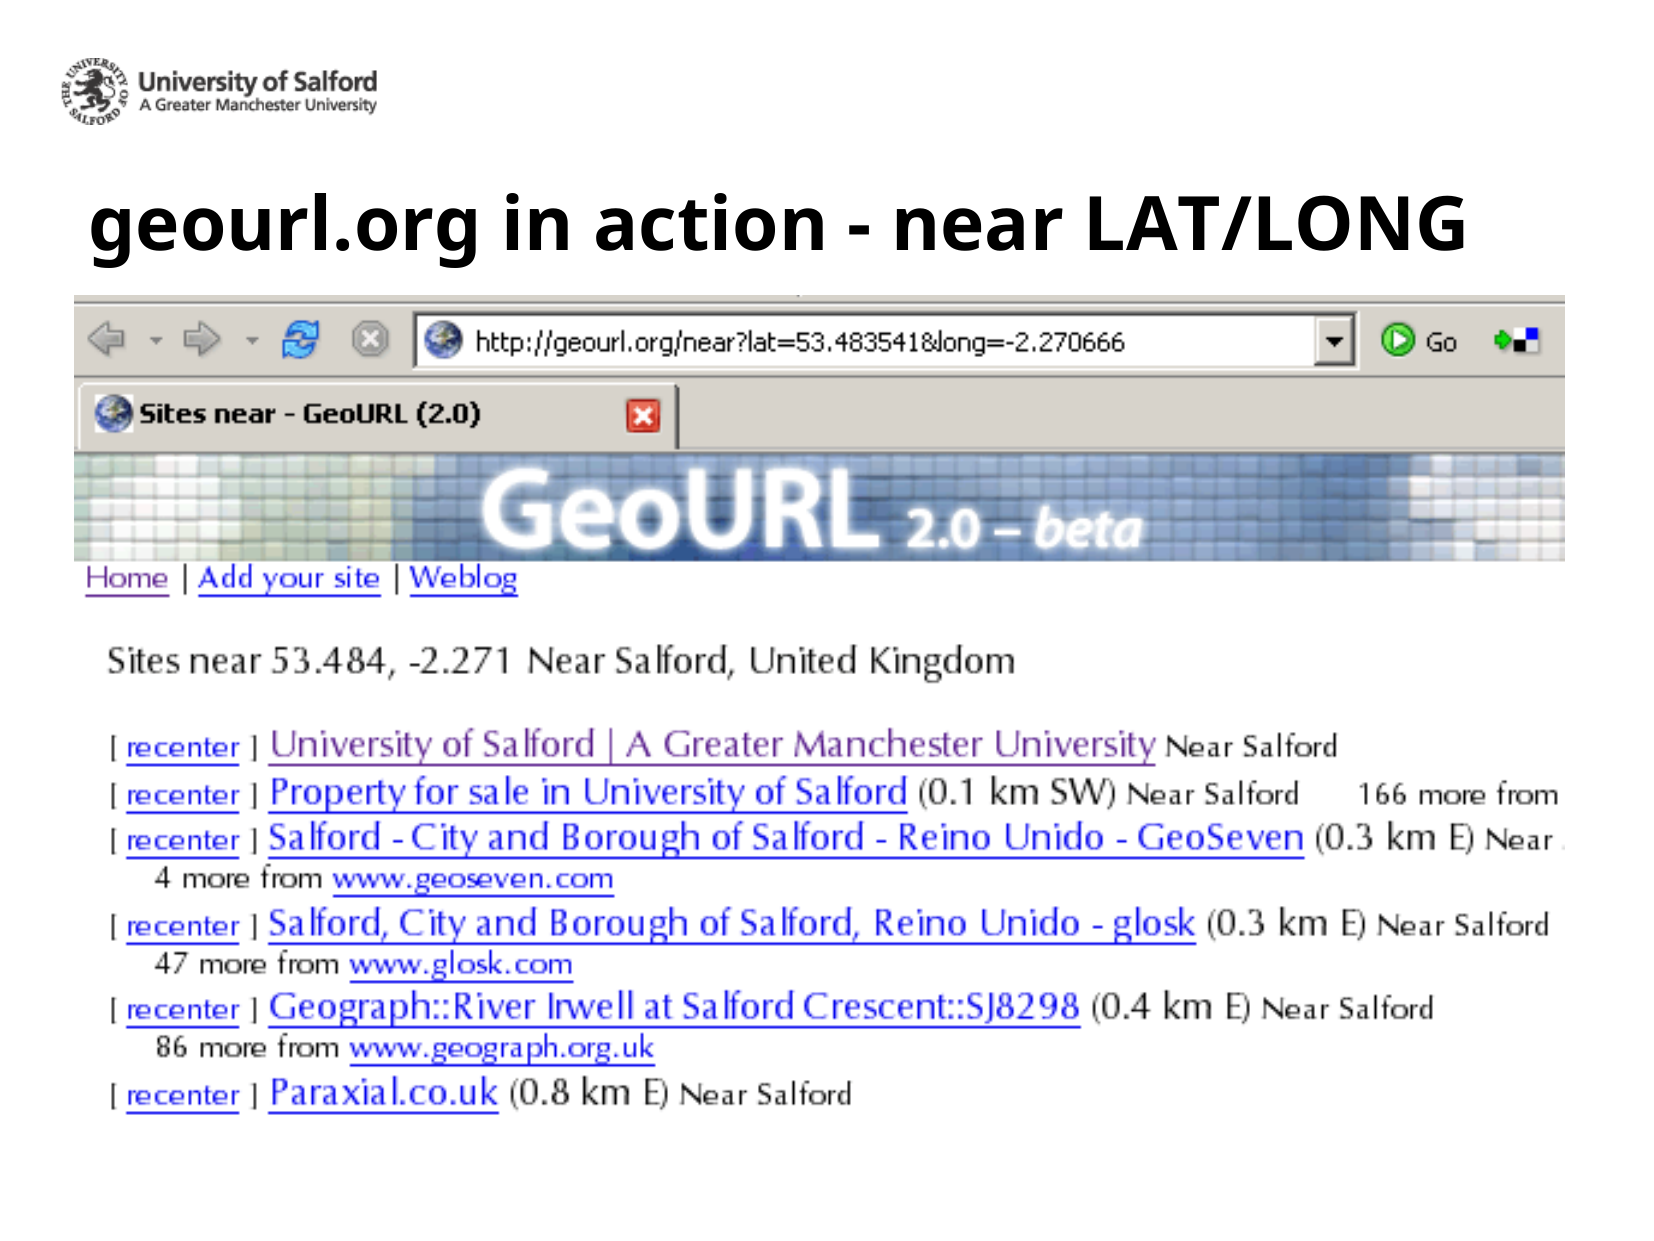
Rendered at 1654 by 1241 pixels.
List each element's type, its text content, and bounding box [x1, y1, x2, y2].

picture [59, 58, 380, 125]
picture [74, 295, 1565, 1123]
title geourl.org in action - near LAT/LONG [88, 178, 1565, 269]
